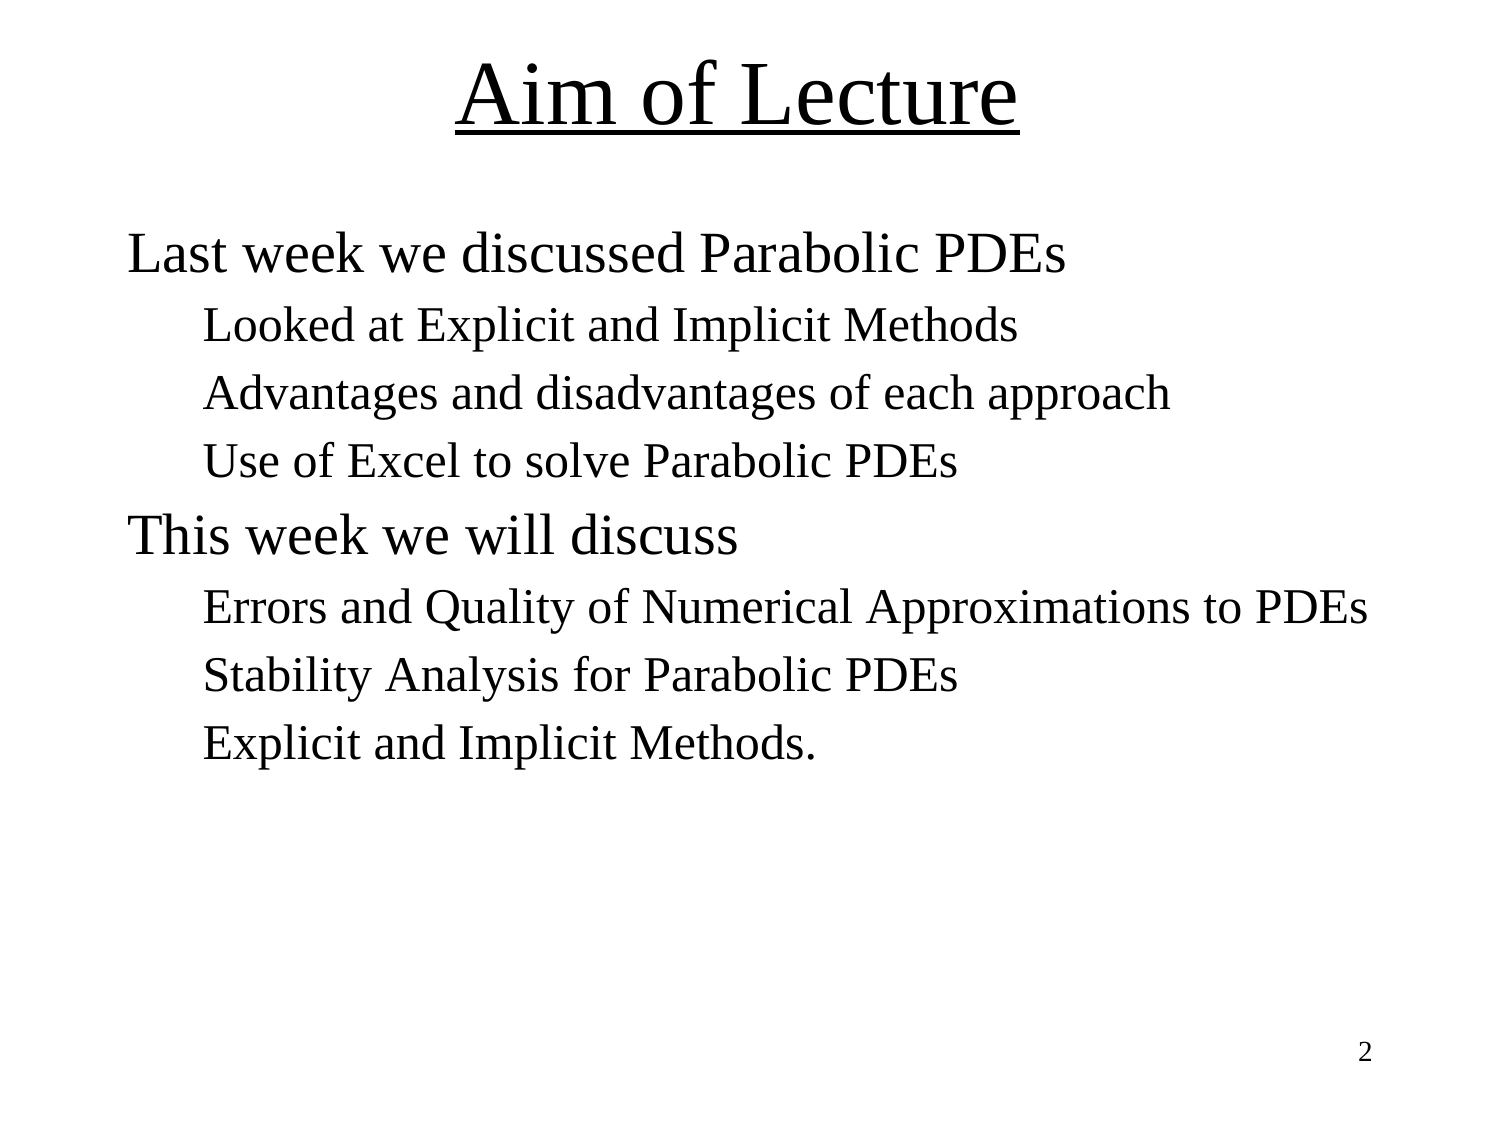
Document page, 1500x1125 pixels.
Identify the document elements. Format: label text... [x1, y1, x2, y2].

text_box <number> [1074, 1025, 1388, 1101]
list Last week we discussed Parabolic PDEs Looked at Explicit and Implicit Methods Advantages and disadvantages of each approach Use of Excel to solve Parabolic PDEs This week we will discuss Errors and Quality of Numerical Approximations to PDEs Stability Analysis for Parabolic PDEs Explicit and Implicit Methods. [112, 212, 1388, 888]
title Aim of Lecture [99, 0, 1375, 188]
